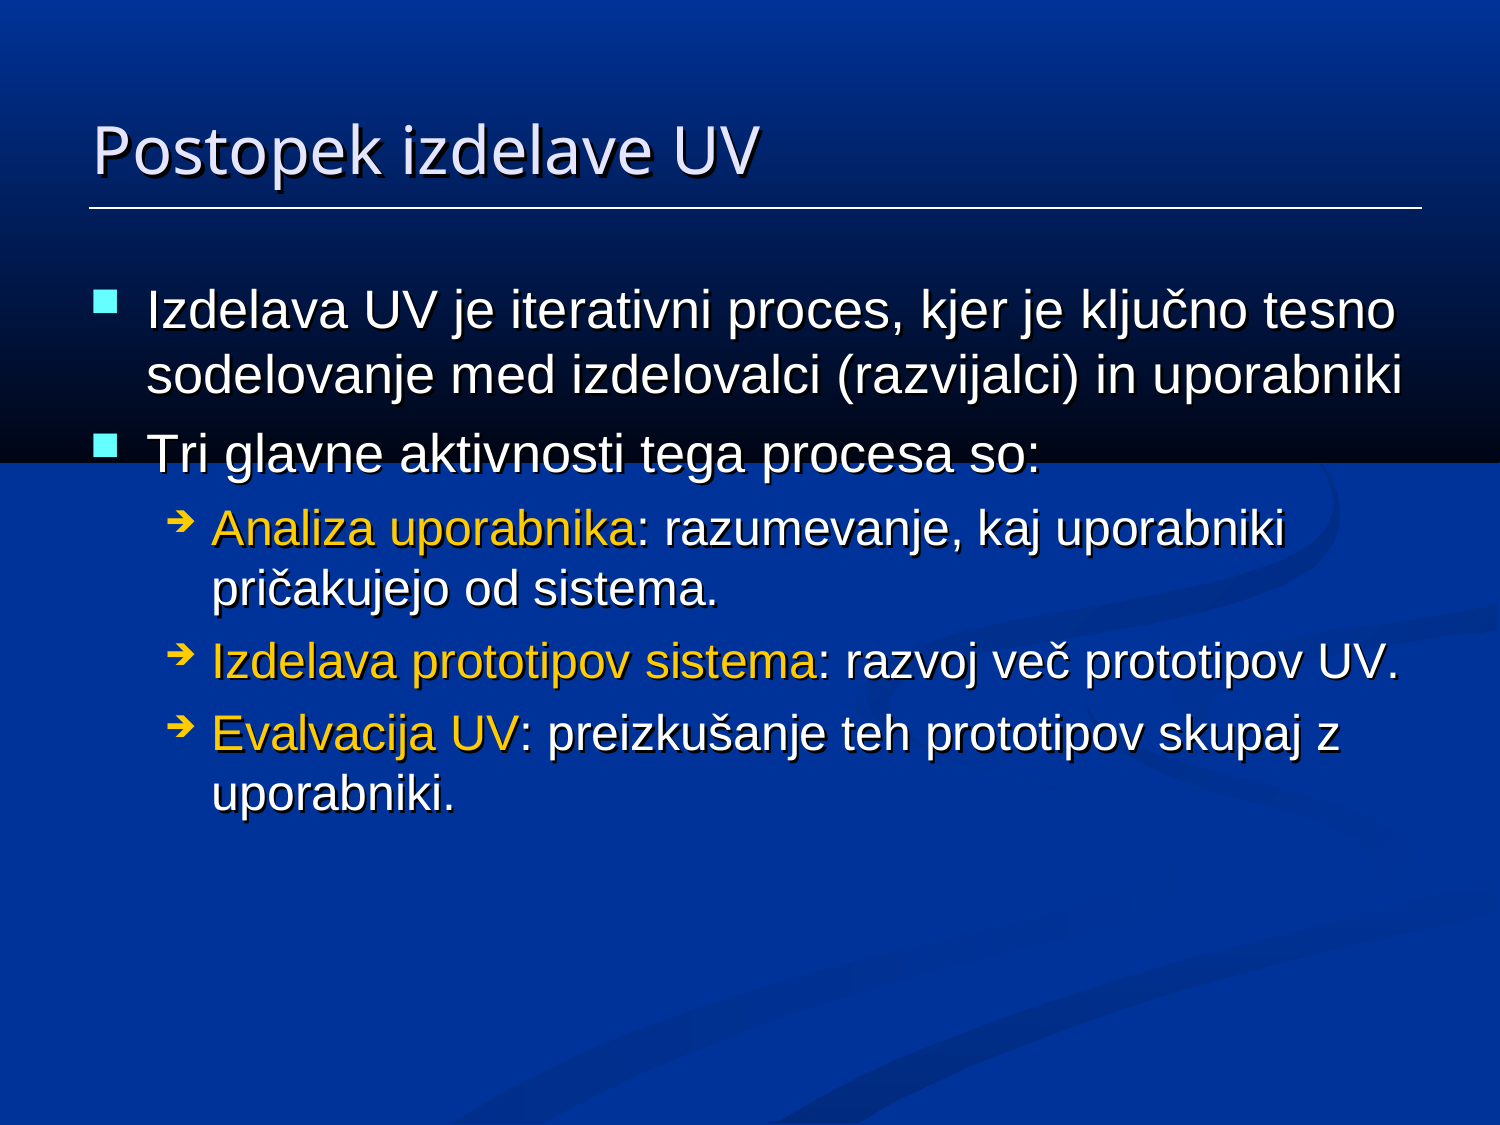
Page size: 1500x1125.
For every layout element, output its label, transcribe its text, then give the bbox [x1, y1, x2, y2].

list Izdelava UV je iterativni proces, kjer je ključno tesno sodelovanje med izdelovalci (razvijalci) in uporabniki Tri glavne aktivnosti tega procesa so: Analiza uporabnika: razumevanje, kaj uporabniki pričakujejo od sistema. Izdelava prototipov sistema: razvoj več prototipov UV. Evalvacija UV: preizkušanje teh prototipov skupaj z uporabniki. [74, 267, 1424, 1094]
text_box Postopek izdelave UV [76, 54, 1352, 242]
